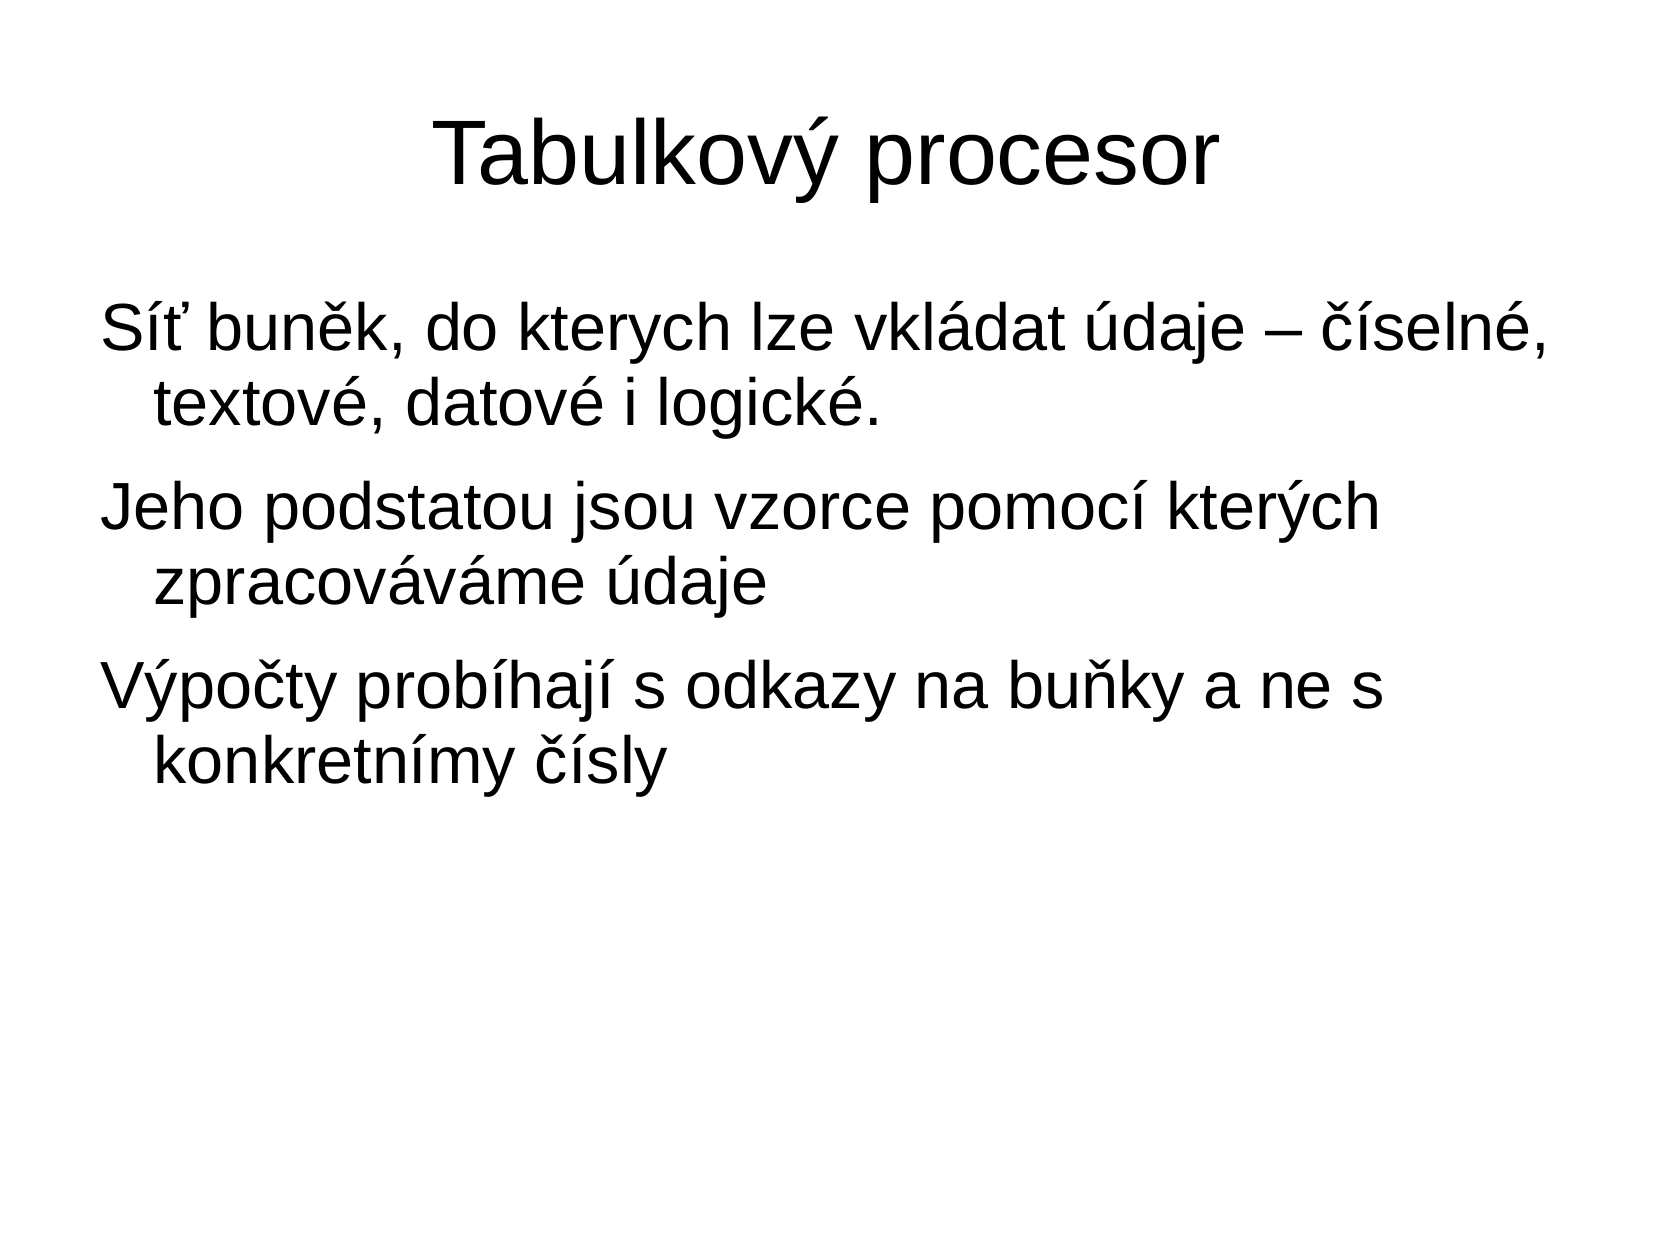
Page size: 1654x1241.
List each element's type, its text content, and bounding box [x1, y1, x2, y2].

list Síť buněk, do kterych lze vkládat údaje – číselné, textové, datové i logické. Jeho podstatou jsou vzorce pomocí kterých zpracováváme údaje Výpočty probíhají s odkazy na buňky a ne s konkretnímy čísly [82, 290, 1571, 1109]
title Tabulkový procesor [82, 49, 1571, 257]
